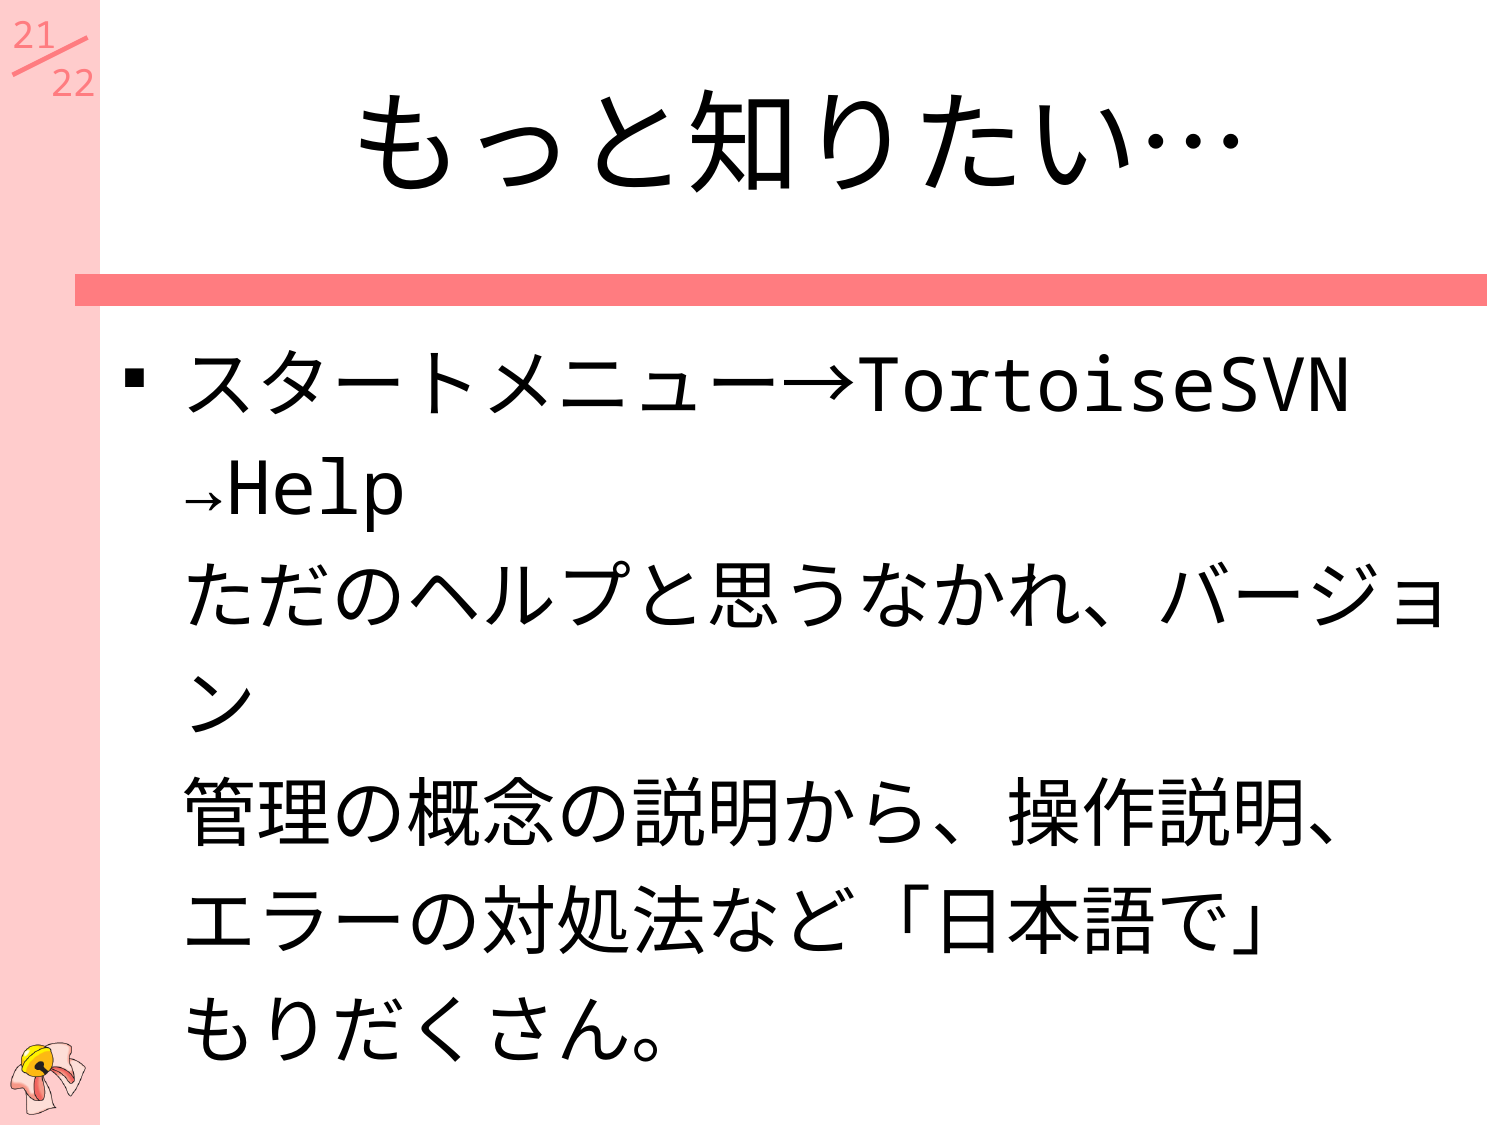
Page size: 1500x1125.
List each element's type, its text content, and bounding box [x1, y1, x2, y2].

list スタートメニュー→TortoiseSVN →Help ただのヘルプと思うなかれ、バージョン 管理の概念の説明から、操作説明、 エラーの対処法など「日本語で」 もりだくさん。 [125, 324, 1476, 1065]
picture [10, 1042, 86, 1115]
title もっと知りたい… [125, 35, 1476, 236]
